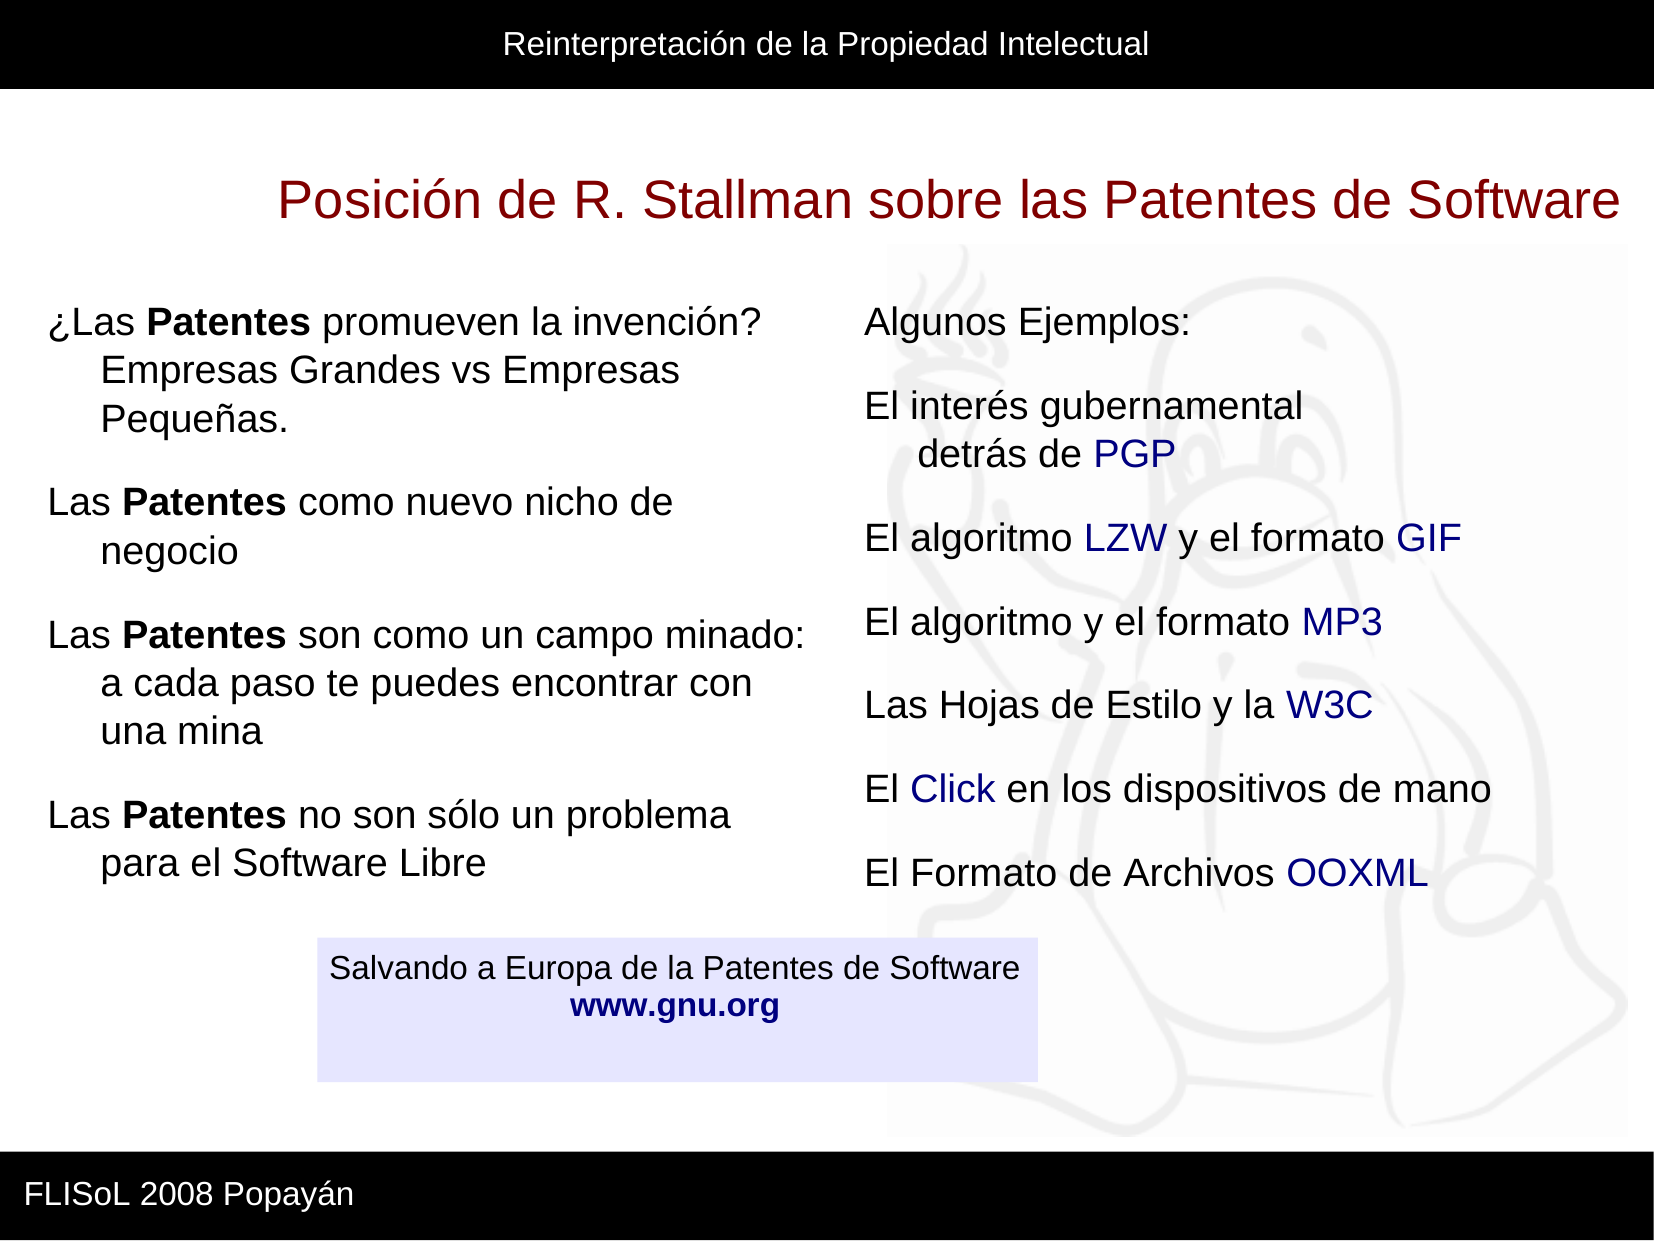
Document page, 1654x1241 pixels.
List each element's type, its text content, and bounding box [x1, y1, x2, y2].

picture [887, 244, 1628, 1137]
list ¿Las Patentes promueven la invención? Empresas Grandes vs Empresas Pequeñas. Las Patentes como nuevo nicho de negocio Las Patentes son como un campo minado: a cada paso te puedes encontrar con una mina Las Patentes no son sólo un problema para el Software Libre [29, 295, 808, 1122]
text_box Salvando a Europa de la Patentes de Software www.gnu.org [317, 937, 1038, 1083]
title Posición de R. Stallman sobre las Patentes de Software [147, 147, 1625, 252]
list Algunos Ejemplos: El interés gubernamental detrás de PGP El algoritmo LZW y el formato GIF El algoritmo y el formato MP3 Las Hojas de Estilo y la W3C El Click en los dispositivos de mano El Formato de Archivos OOXML [846, 295, 1625, 1122]
